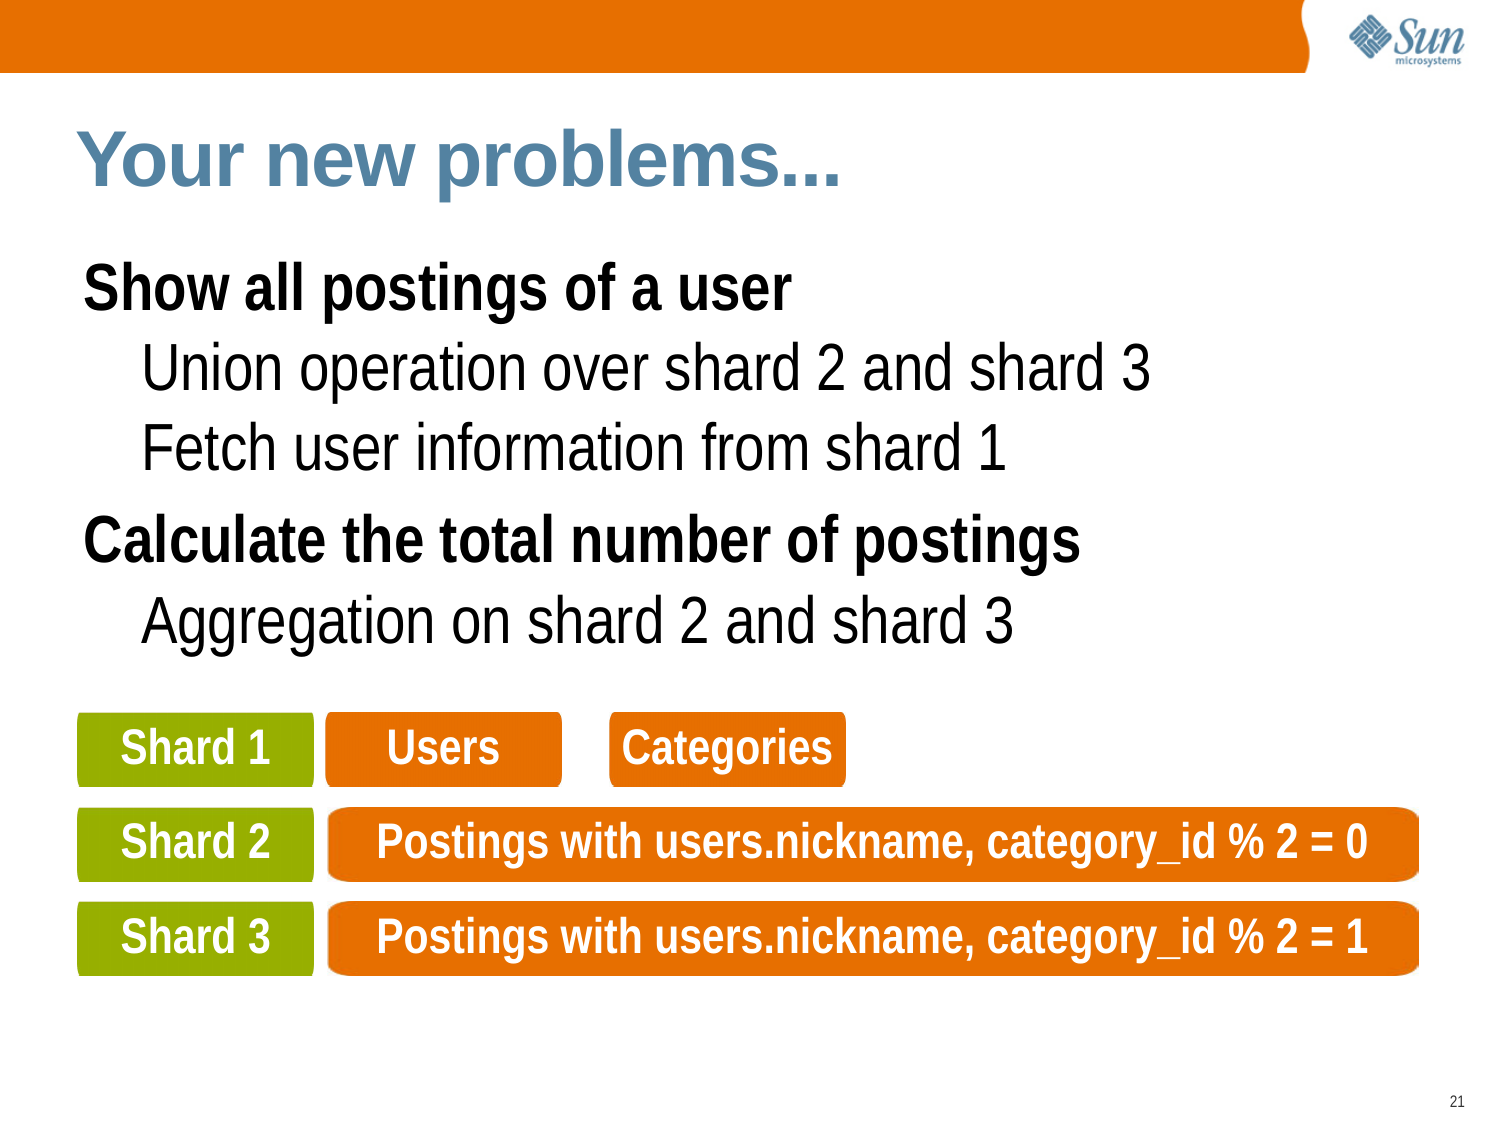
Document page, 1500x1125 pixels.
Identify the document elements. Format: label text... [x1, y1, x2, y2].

picture [77, 807, 314, 882]
picture [0, 0, 1500, 73]
picture [325, 712, 562, 787]
list Show all postings of a user Union operation over shard 2 and shard 3 Fetch user information from shard 1 Calculate the total number of postings Aggregation on shard 2 and shard 3 [64, 258, 1401, 664]
picture [609, 712, 846, 787]
title Your new problems... [75, 123, 1437, 227]
picture [77, 712, 314, 787]
picture [327, 901, 1419, 976]
picture [327, 807, 1419, 882]
picture [77, 901, 314, 976]
